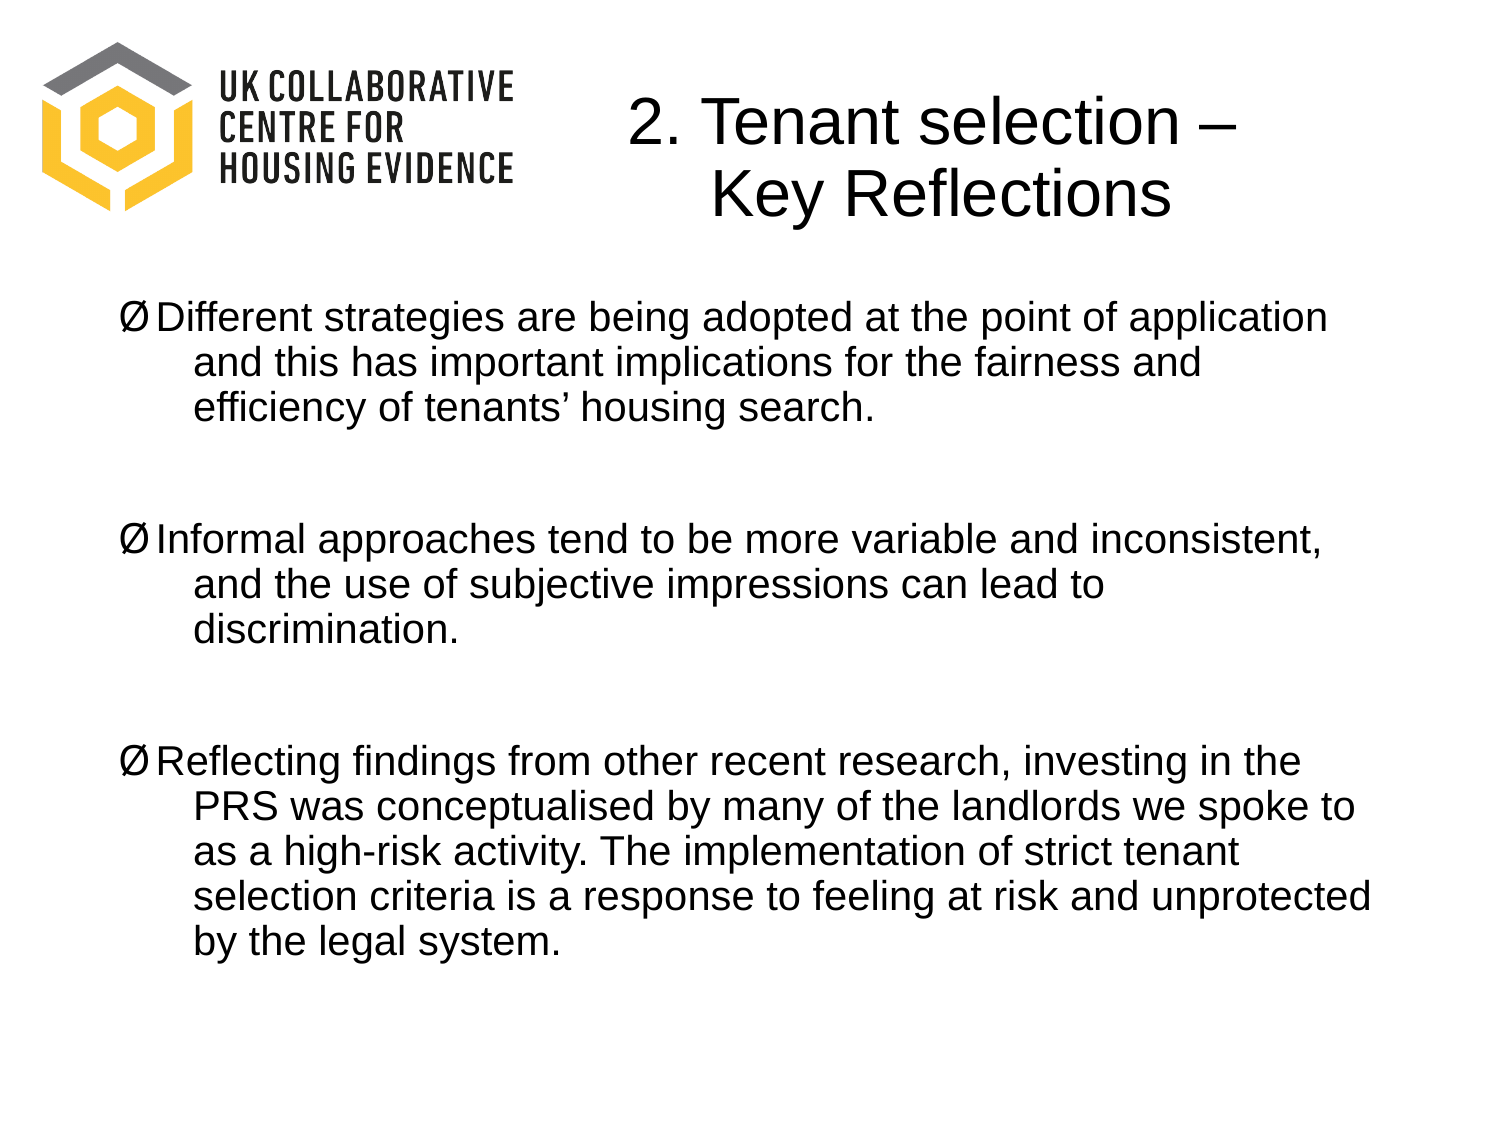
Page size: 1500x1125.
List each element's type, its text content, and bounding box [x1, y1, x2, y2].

list Different strategies are being adopted at the point of application and this has important implications for the fairness and efficiency of tenants’ housing search. Informal approaches tend to be more variable and inconsistent, and the use of subjective impressions can lead to discrimination. Reflecting findings from other recent research, investing in the PRS was conceptualised by many of the landlords we spoke to as a high-risk activity. The implementation of strict tenant selection criteria is a response to feeling at risk and unprotected by the legal system. [103, 288, 1397, 1072]
title 2. Tenant selection – Key Reflections [331, 80, 1500, 198]
